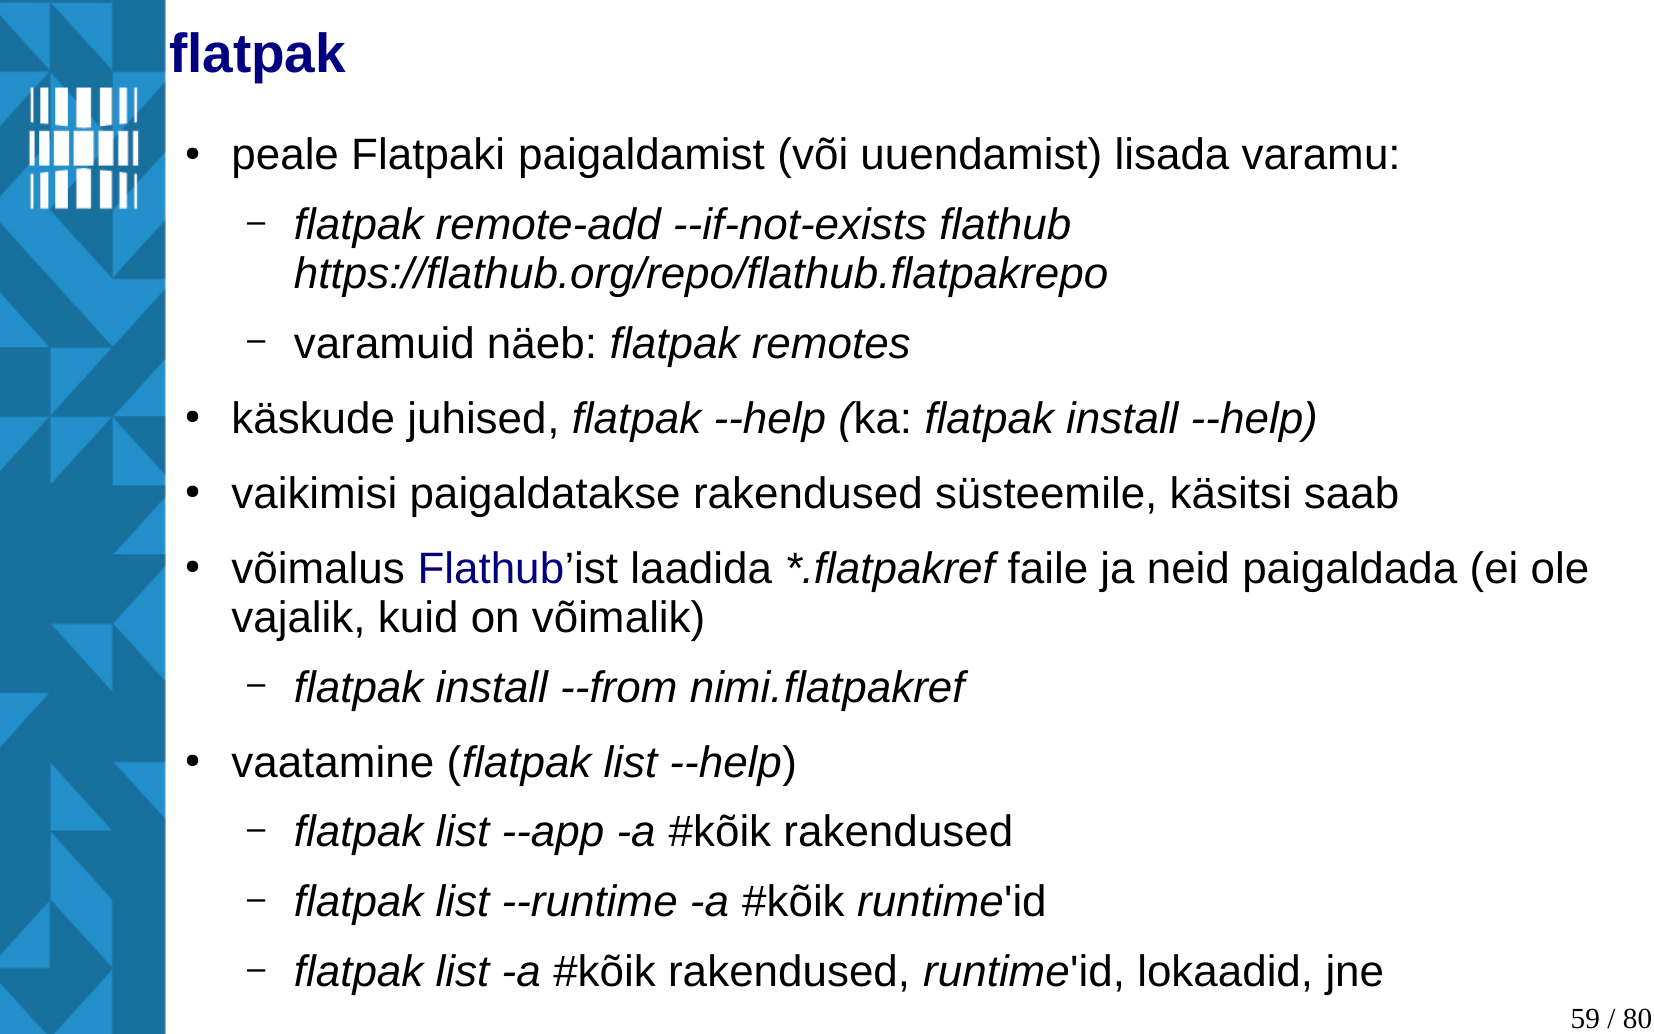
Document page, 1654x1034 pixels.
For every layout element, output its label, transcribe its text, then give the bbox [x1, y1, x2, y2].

title flatpak [169, 11, 1571, 95]
list peale Flatpaki paigaldamist (või uuendamist) lisada varamu: flatpak remote-add --if-not-exists flathub https://flathub.org/repo/flathub.flatpakrepo varamuid näeb: flatpak remotes käskude juhised, flatpak --help (ka: flatpak install --help) vaikimisi paigaldatakse rakendused süsteemile, käsitsi saab võimalus Flathub’ist laadida *.flatpakref faile ja neid paigaldada (ei ole vajalik, kuid on võimalik) flatpak install --from nimi.flatpakref vaatamine (flatpak list --help) flatpak list --app -a #kõik rakendused flatpak list --runtime -a #kõik runtime'id flatpak list -a #kõik rakendused, runtime'id, lokaadid, jne [169, 129, 1630, 997]
